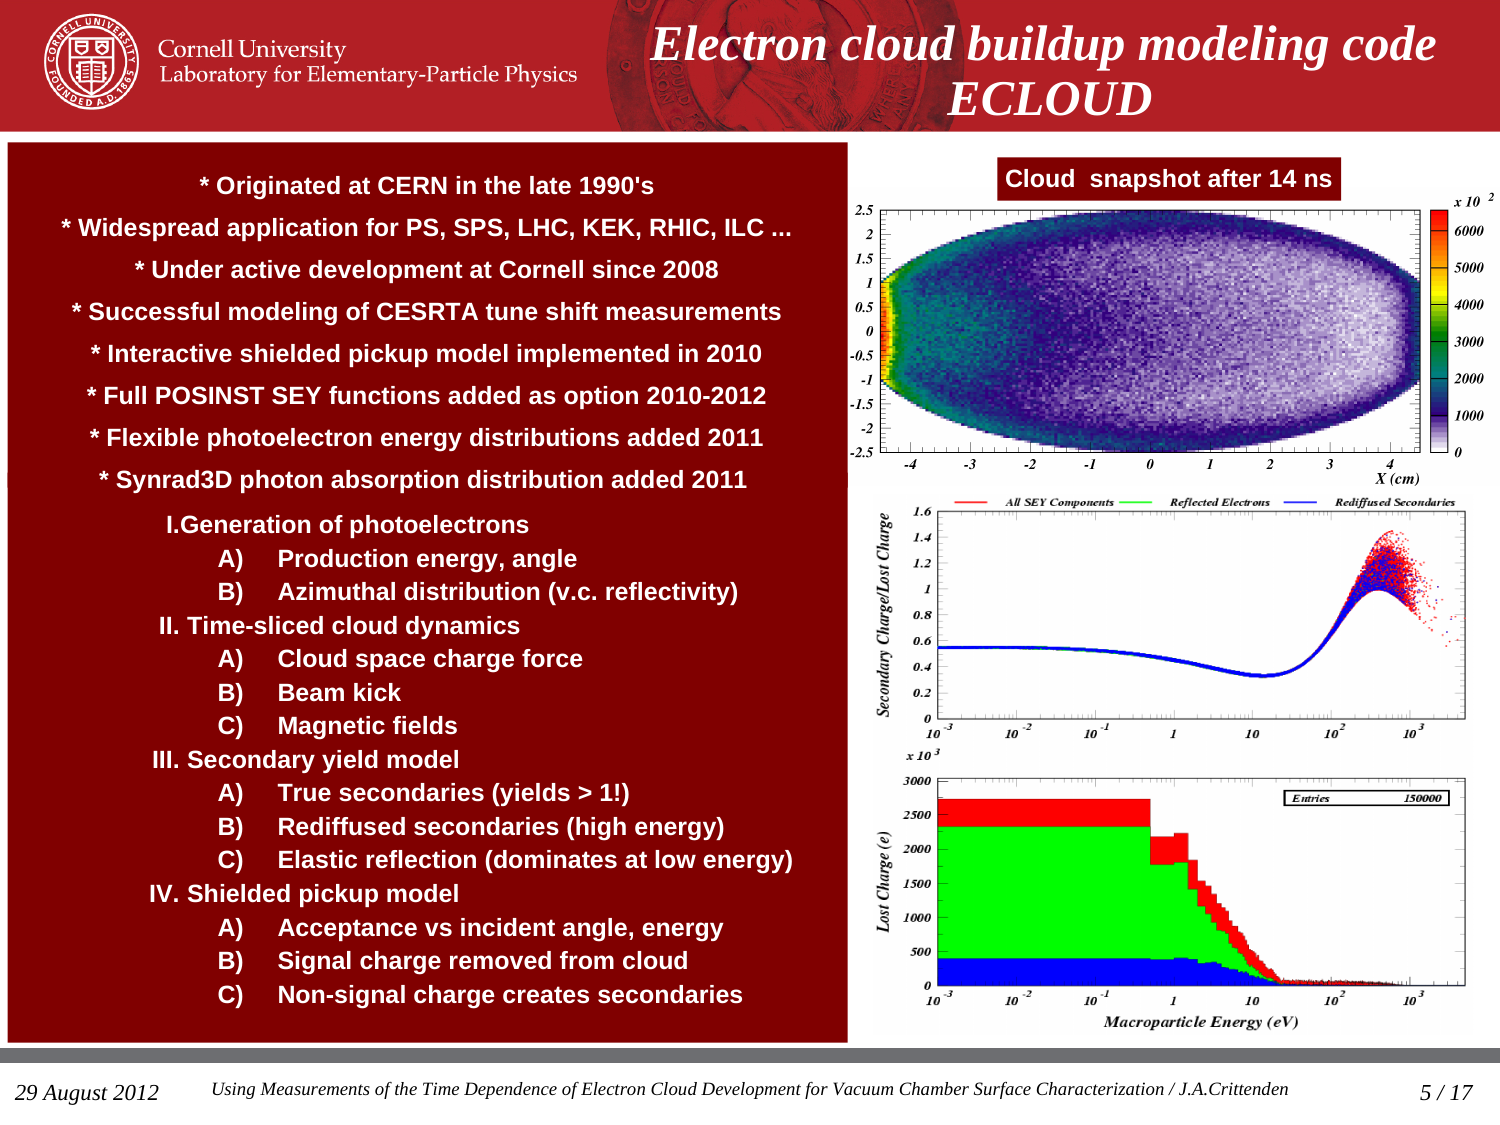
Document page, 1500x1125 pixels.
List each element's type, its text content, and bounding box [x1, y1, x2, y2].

title Electron cloud buildup modeling code ECLOUD [600, 7, 1500, 136]
picture [873, 494, 1474, 1036]
picture [0, 0, 1500, 132]
text_box * Originated at CERN in the late 1990's * Widespread application for PS, SPS, LHC, KEK, RHIC, ILC ... * Under active development at Cornell since 2008 * Successful modeling of CESRTA tune shift measurements * Interactive shielded pickup model implemented in 2010 * Full POSINST SEY functions added as option 2010-2012 * Flexible photoelectron energy distributions added 2011 * Synrad3D photon absorption distribution added 2011 [7, 142, 848, 488]
picture [848, 187, 1500, 487]
text_box Generation of photoelectrons Production energy, angle Azimuthal distribution (v.c. reflectivity) Time-sliced cloud dynamics Cloud space charge force Beam kick Magnetic fields Secondary yield model True secondaries (yields > 1!) Rediffused secondaries (high energy) Elastic reflection (dominates at low energy) Shielded pickup model Acceptance vs incident angle, energy Signal charge removed from cloud Non-signal charge creates secondaries [7, 488, 848, 1043]
text_box Cloud snapshot after 14 ns [997, 157, 1342, 201]
